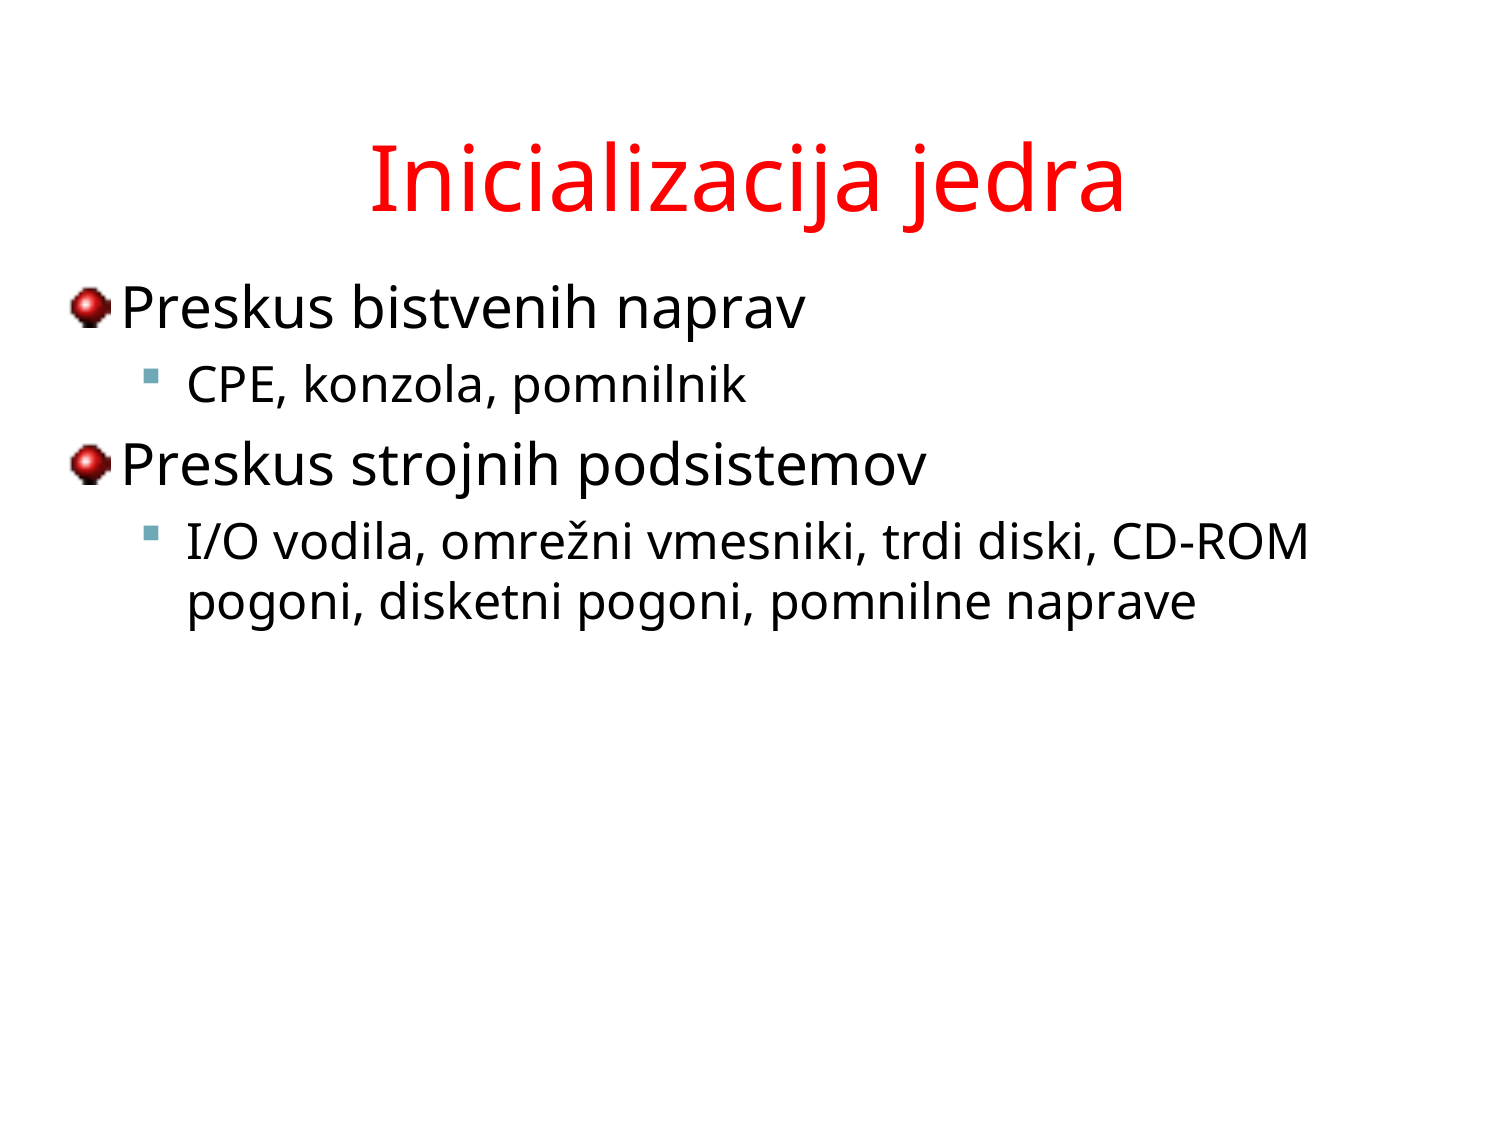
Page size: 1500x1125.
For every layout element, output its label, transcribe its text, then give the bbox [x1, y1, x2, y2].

list Preskus bistvenih naprav CPE, konzola, pomnilnik Preskus strojnih podsistemov I/O vodila, omrežni vmesniki, trdi diski, CD-ROM pogoni, disketni pogoni, pomnilne naprave [49, 262, 1451, 1001]
title Inicializacija jedra [49, 112, 1451, 238]
